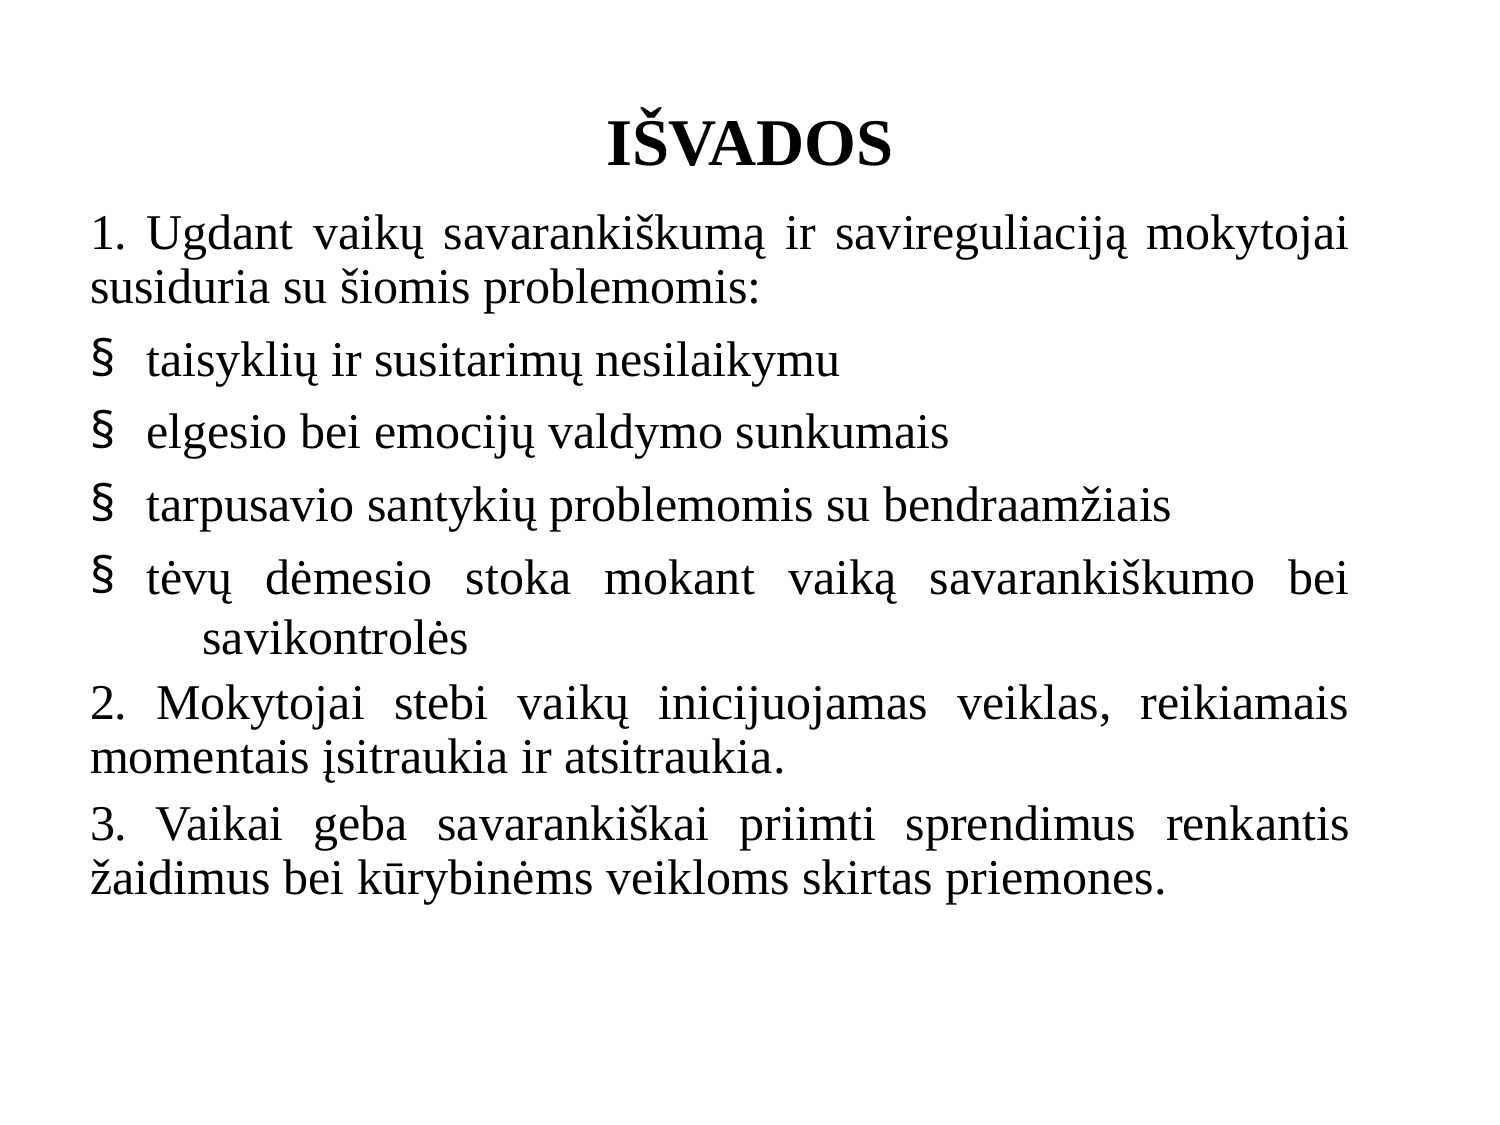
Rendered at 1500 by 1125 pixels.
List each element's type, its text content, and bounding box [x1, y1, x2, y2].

list 1. Ugdant vaikų savarankiškumą ir savireguliaciją mokytojai susiduria su šiomis problemomis: taisyklių ir susitarimų nesilaikymu elgesio bei emocijų valdymo sunkumais tarpusavio santykių problemomis su bendraamžiais tėvų dėmesio stoka mokant vaiką savarankiškumo bei savikontrolės 2. Mokytojai stebi vaikų inicijuojamas veiklas, reikiamais momentais įsitraukia ir atsitraukia. 3. Vaikai geba savarankiškai priimti sprendimus renkantis žaidimus bei kūrybinėms veikloms skirtas priemones. [75, 198, 1426, 1125]
title IŠVADOS [75, 45, 1426, 198]
